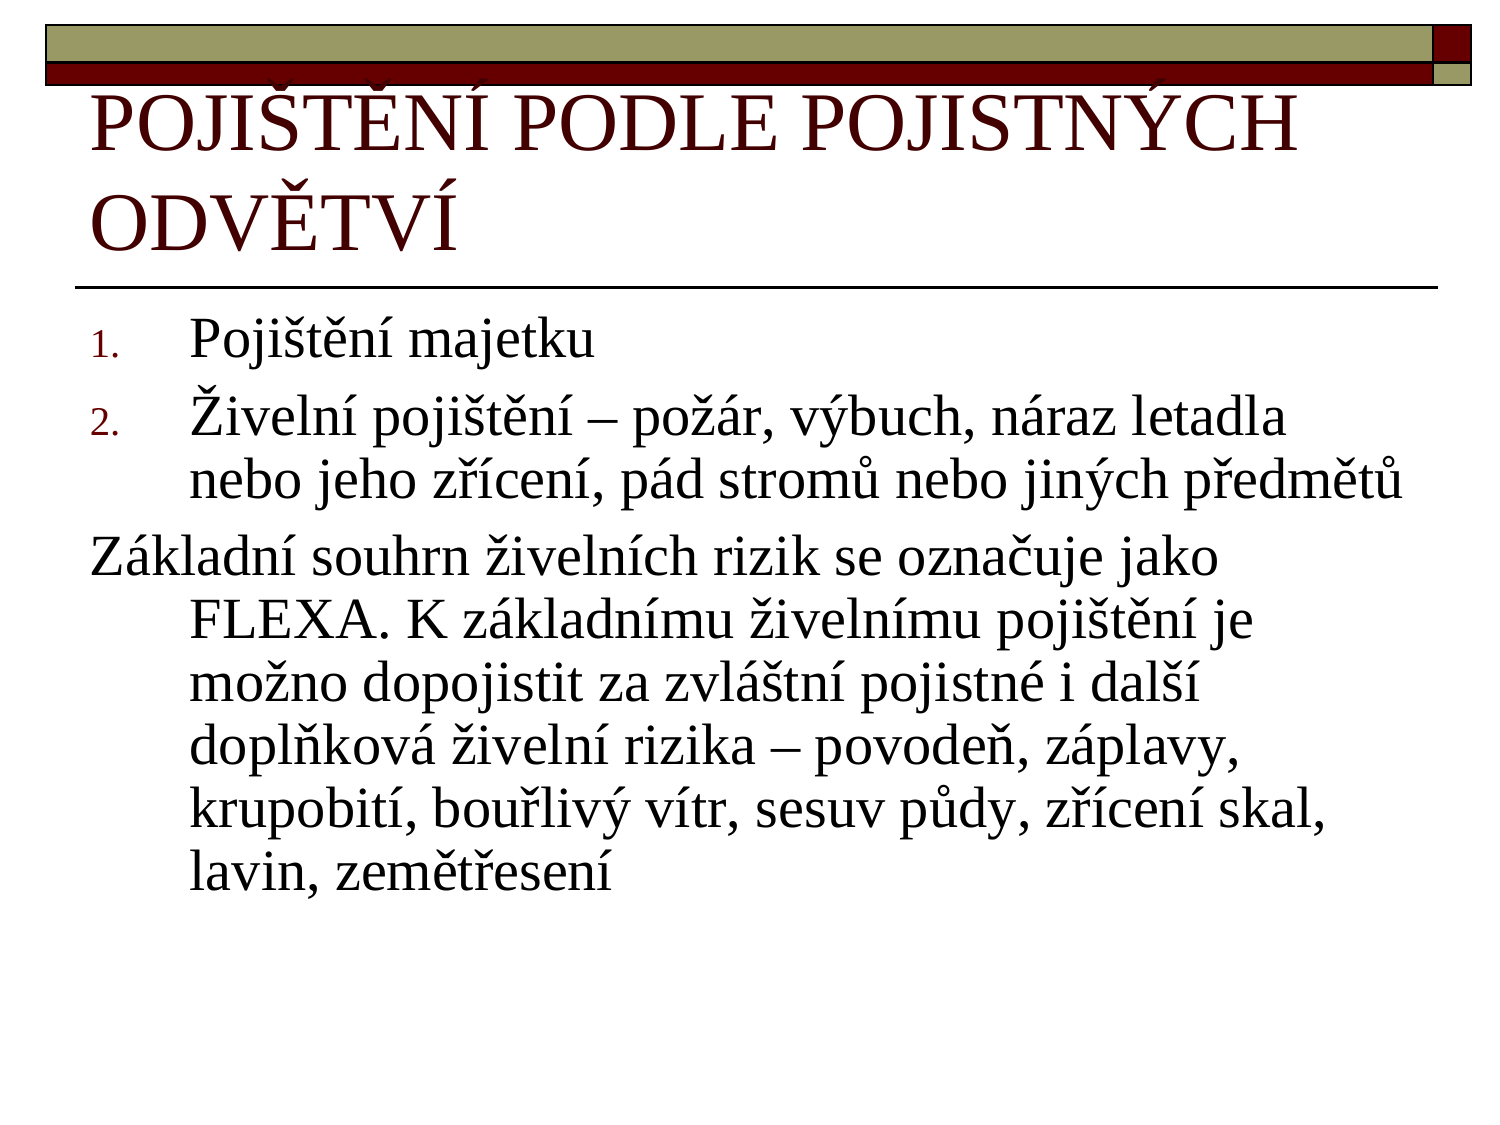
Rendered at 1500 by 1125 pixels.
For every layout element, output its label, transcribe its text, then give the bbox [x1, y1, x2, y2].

list Pojištění majetku Živelní pojištění – požár, výbuch, náraz letadla nebo jeho zřícení, pád stromů nebo jiných předmětů Základní souhrn živelních rizik se označuje jako FLEXA. K základnímu živelnímu pojištění je možno dopojistit za zvláštní pojistné i další doplňková živelní rizika – povodeň, záplavy, krupobití, bouřlivý vítr, sesuv půdy, zřícení skal, lavin, zemětřesení [75, 299, 1426, 1006]
title POJIŠTĚNÍ PODLE POJISTNÝCH ODVĚTVÍ [75, 59, 1426, 275]
